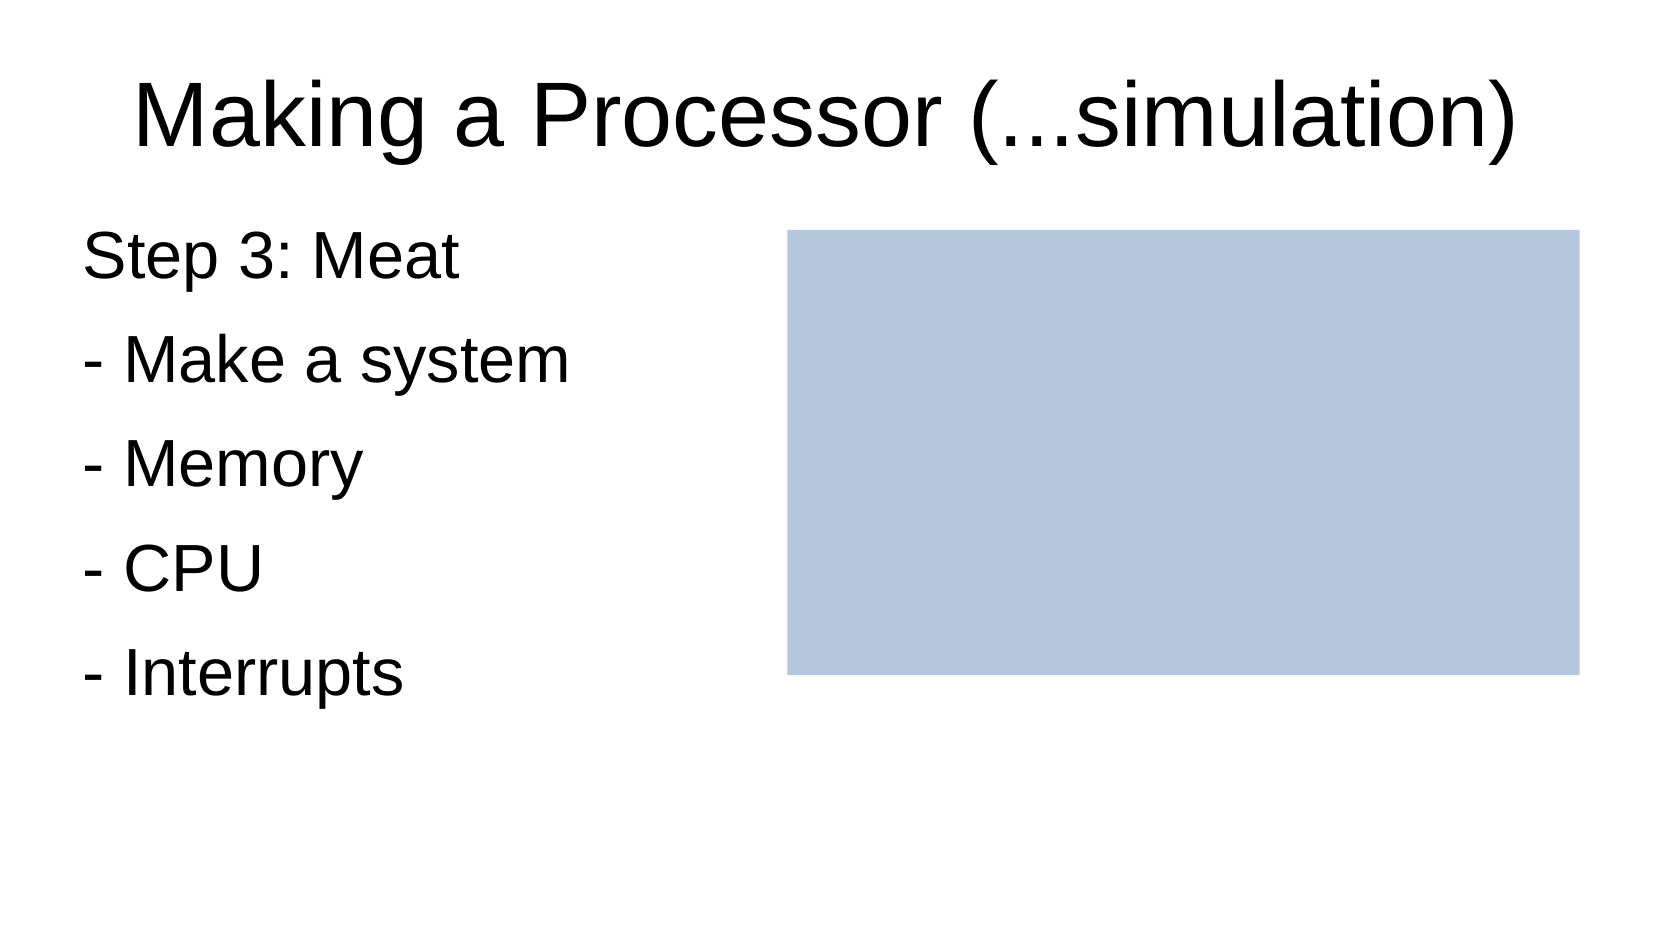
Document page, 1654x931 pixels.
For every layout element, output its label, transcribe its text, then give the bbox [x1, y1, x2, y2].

list Step 3: Meat - Make a system - Memory - CPU - Interrupts [82, 217, 809, 863]
text_box [787, 229, 1580, 676]
title Making a Processor (...simulation) [82, 37, 1571, 193]
